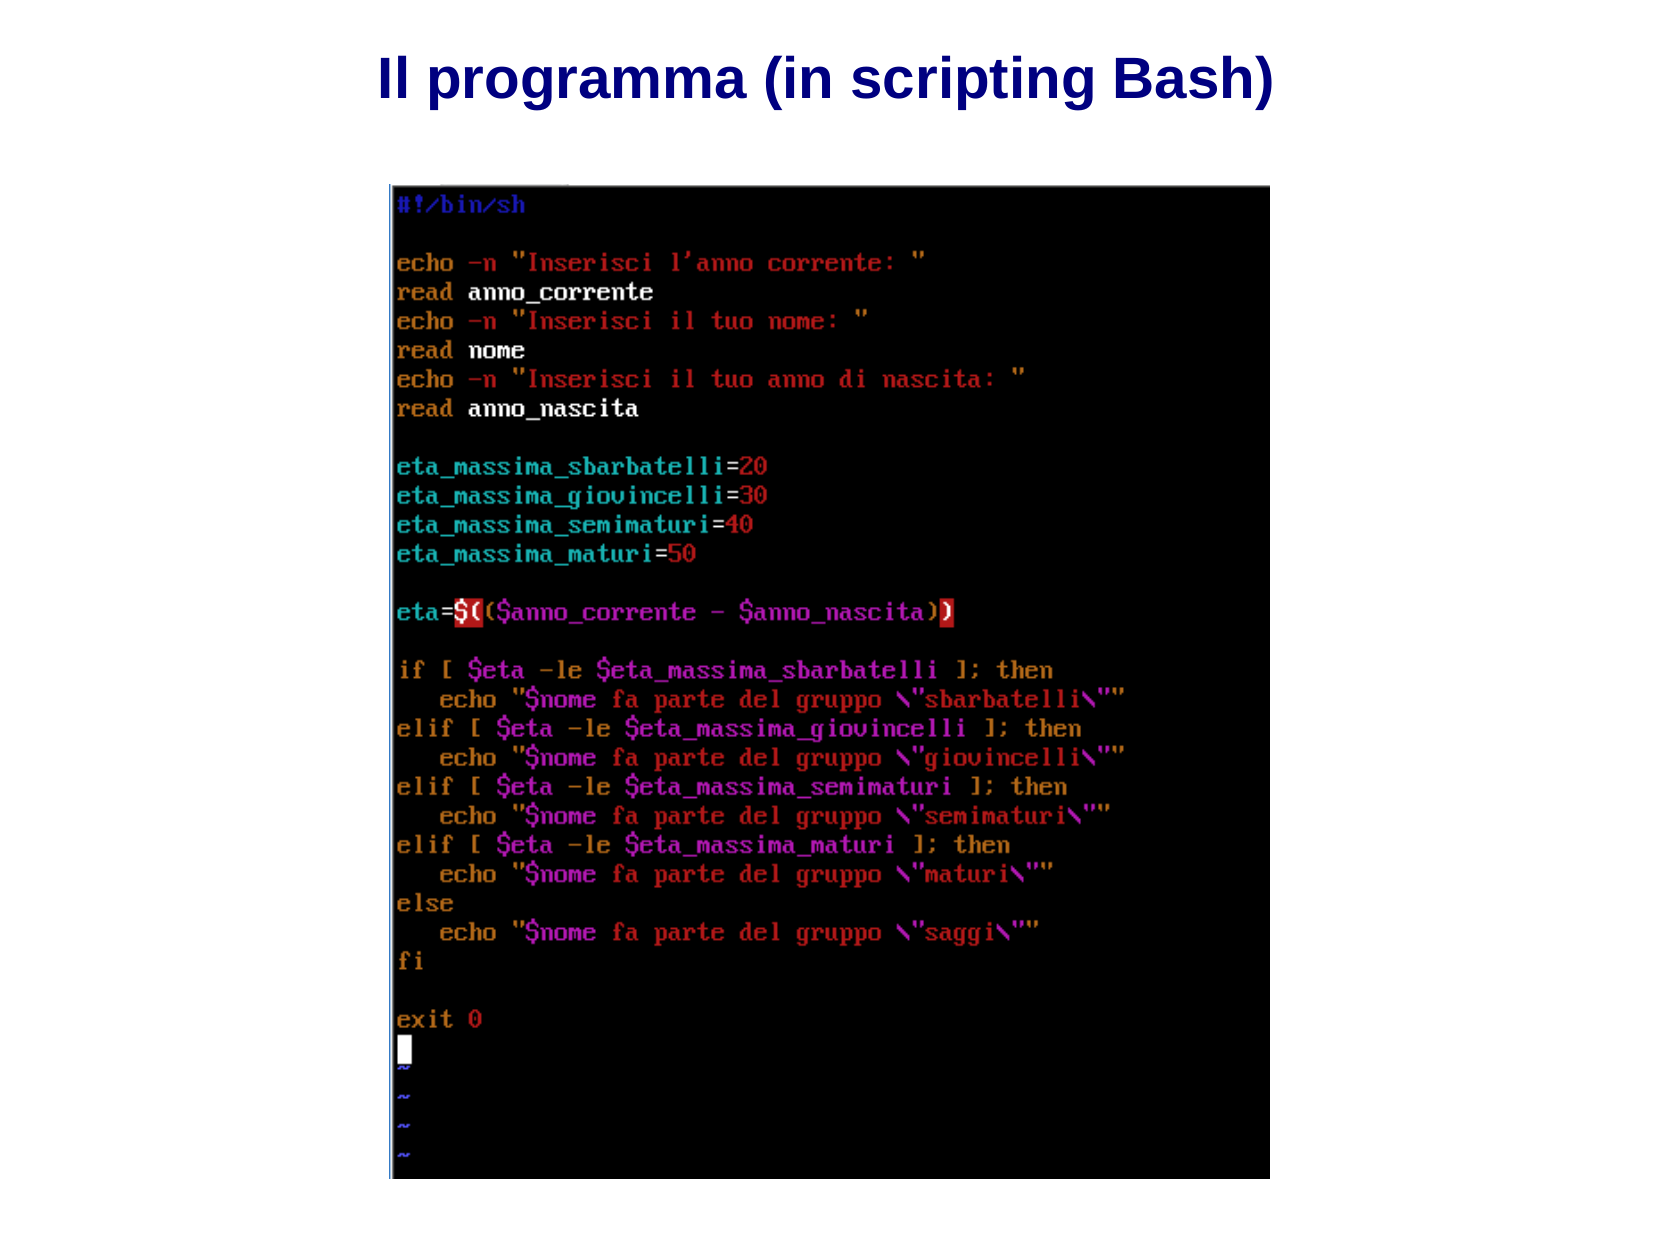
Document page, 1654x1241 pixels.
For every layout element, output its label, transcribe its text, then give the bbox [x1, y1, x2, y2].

picture [389, 184, 1270, 1179]
text_box Il programma (in scripting Bash) [206, 38, 1447, 119]
